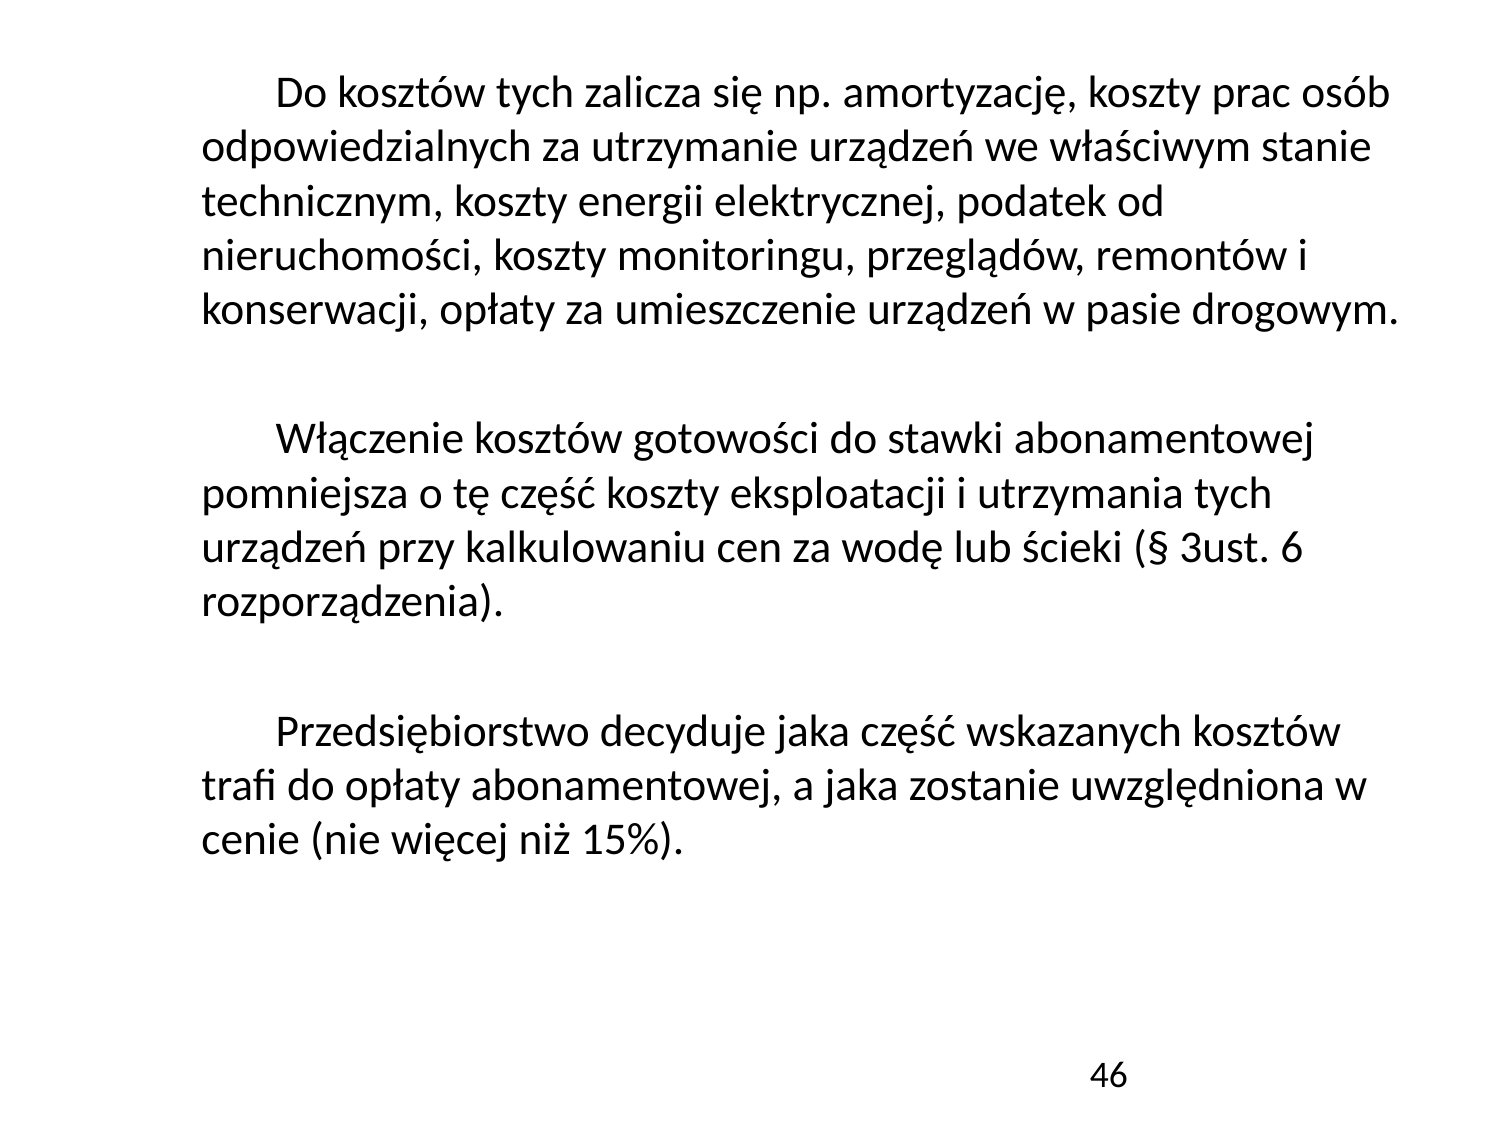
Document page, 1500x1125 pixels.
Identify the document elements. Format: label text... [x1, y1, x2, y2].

text_box 42 [1074, 1042, 1426, 1103]
list Do kosztów tych zalicza się np. amortyzację, koszty prac osób odpowiedzialnych za utrzymanie urządzeń we właściwym stanie technicznym, koszty energii elektrycznej, podatek od nieruchomości, koszty monitoringu, przeglądów, remontów i konserwacji, opłaty za umieszczenie urządzeń w pasie drogowym. Włączenie kosztów gotowości do stawki abonamentowej pomniejsza o tę część koszty eksploatacji i utrzymania tych urządzeń przy kalkulowaniu cen za wodę lub ścieki (§ 3ust. 6 rozporządzenia). Przedsiębiorstwo decyduje jaka część wskazanych kosztów trafi do opłaty abonamentowej, a jaka zostanie uwzględniona w cenie (nie więcej niż 15%). [75, 54, 1426, 1024]
